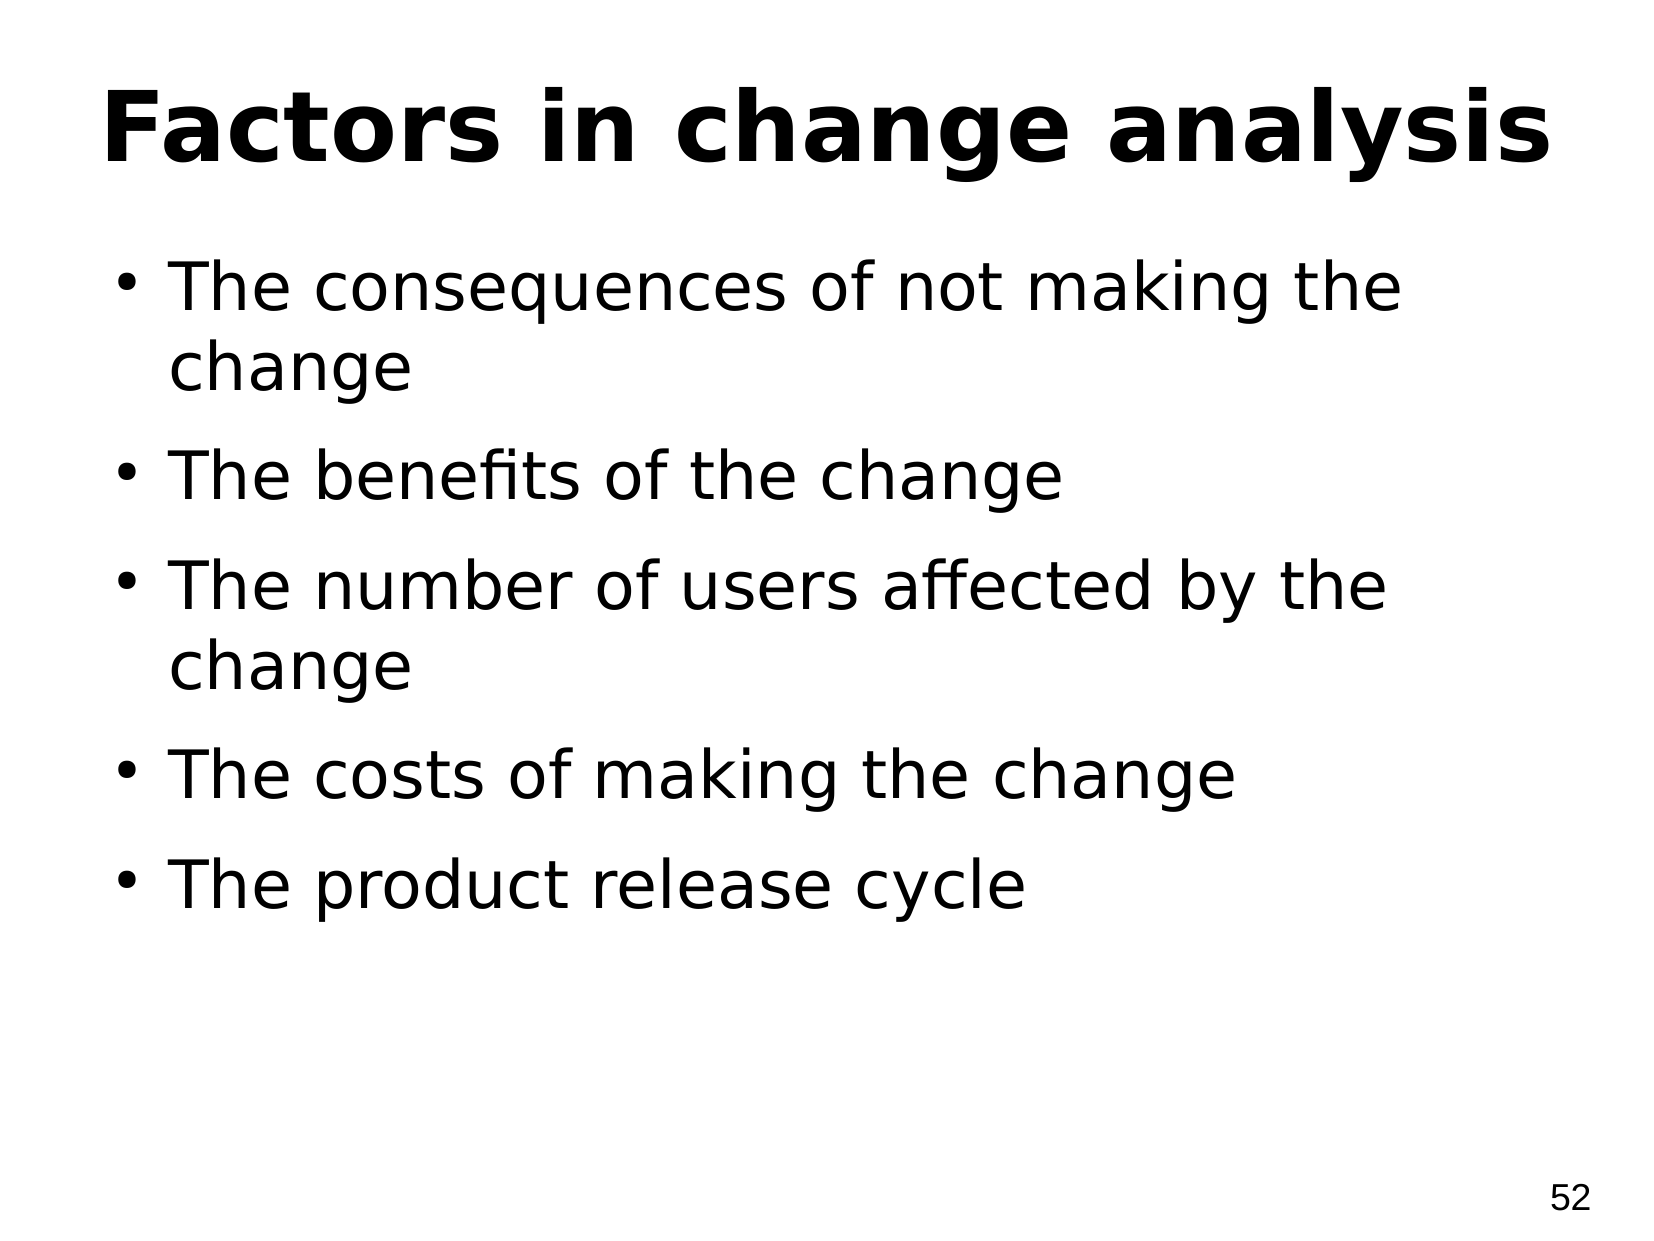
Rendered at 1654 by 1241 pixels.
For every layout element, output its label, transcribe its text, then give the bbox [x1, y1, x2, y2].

list The consequences of not making the change The benefits of the change The number of users affected by the change The costs of making the change The product release cycle [82, 236, 1571, 1205]
title Factors in change analysis [82, 49, 1571, 196]
